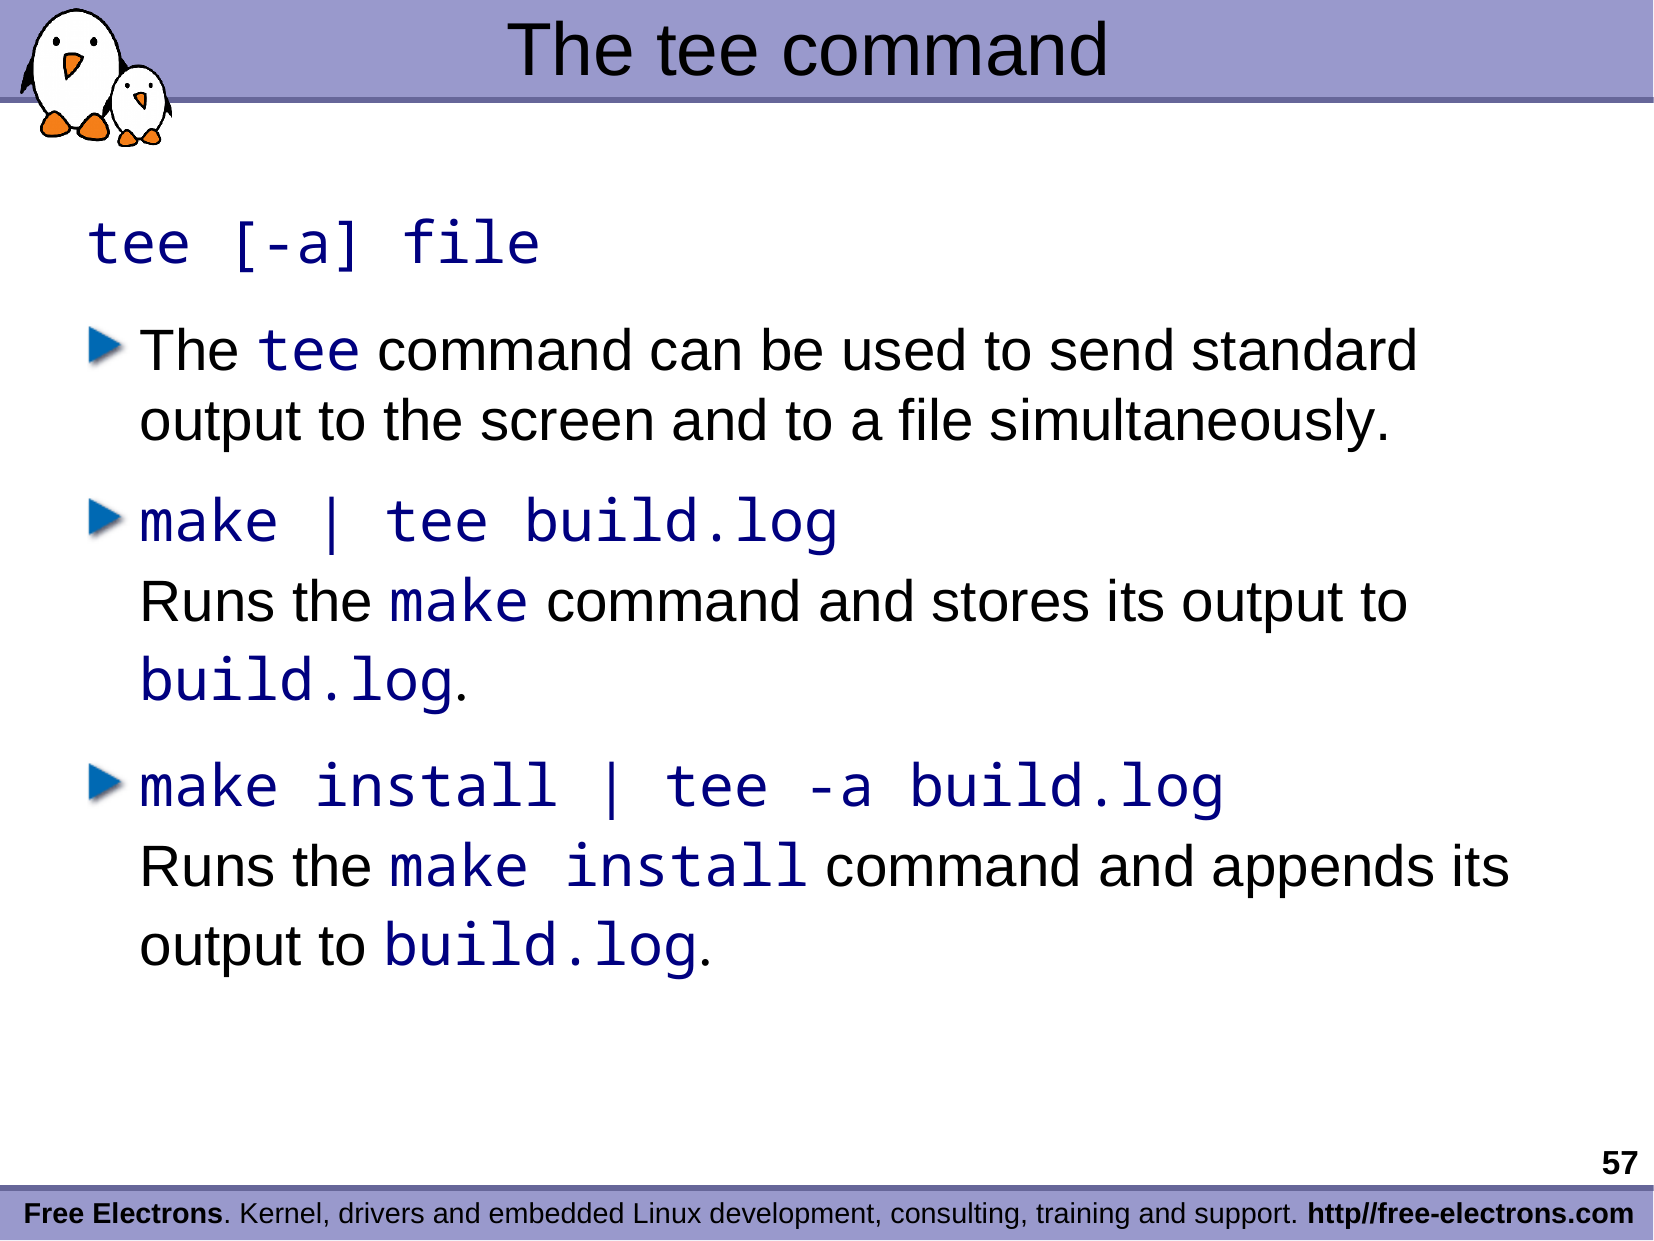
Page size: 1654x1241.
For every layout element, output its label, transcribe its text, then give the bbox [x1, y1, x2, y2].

list tee [-a] file The tee command can be used to send standard output to the screen and to a file simultaneously. make | tee build.log Runs the make command and stores its output to build.log. make install | tee -a build.log Runs the make install command and appends its output to build.log. [68, 201, 1592, 1118]
title The tee command [63, 0, 1554, 100]
picture [20, 8, 172, 147]
